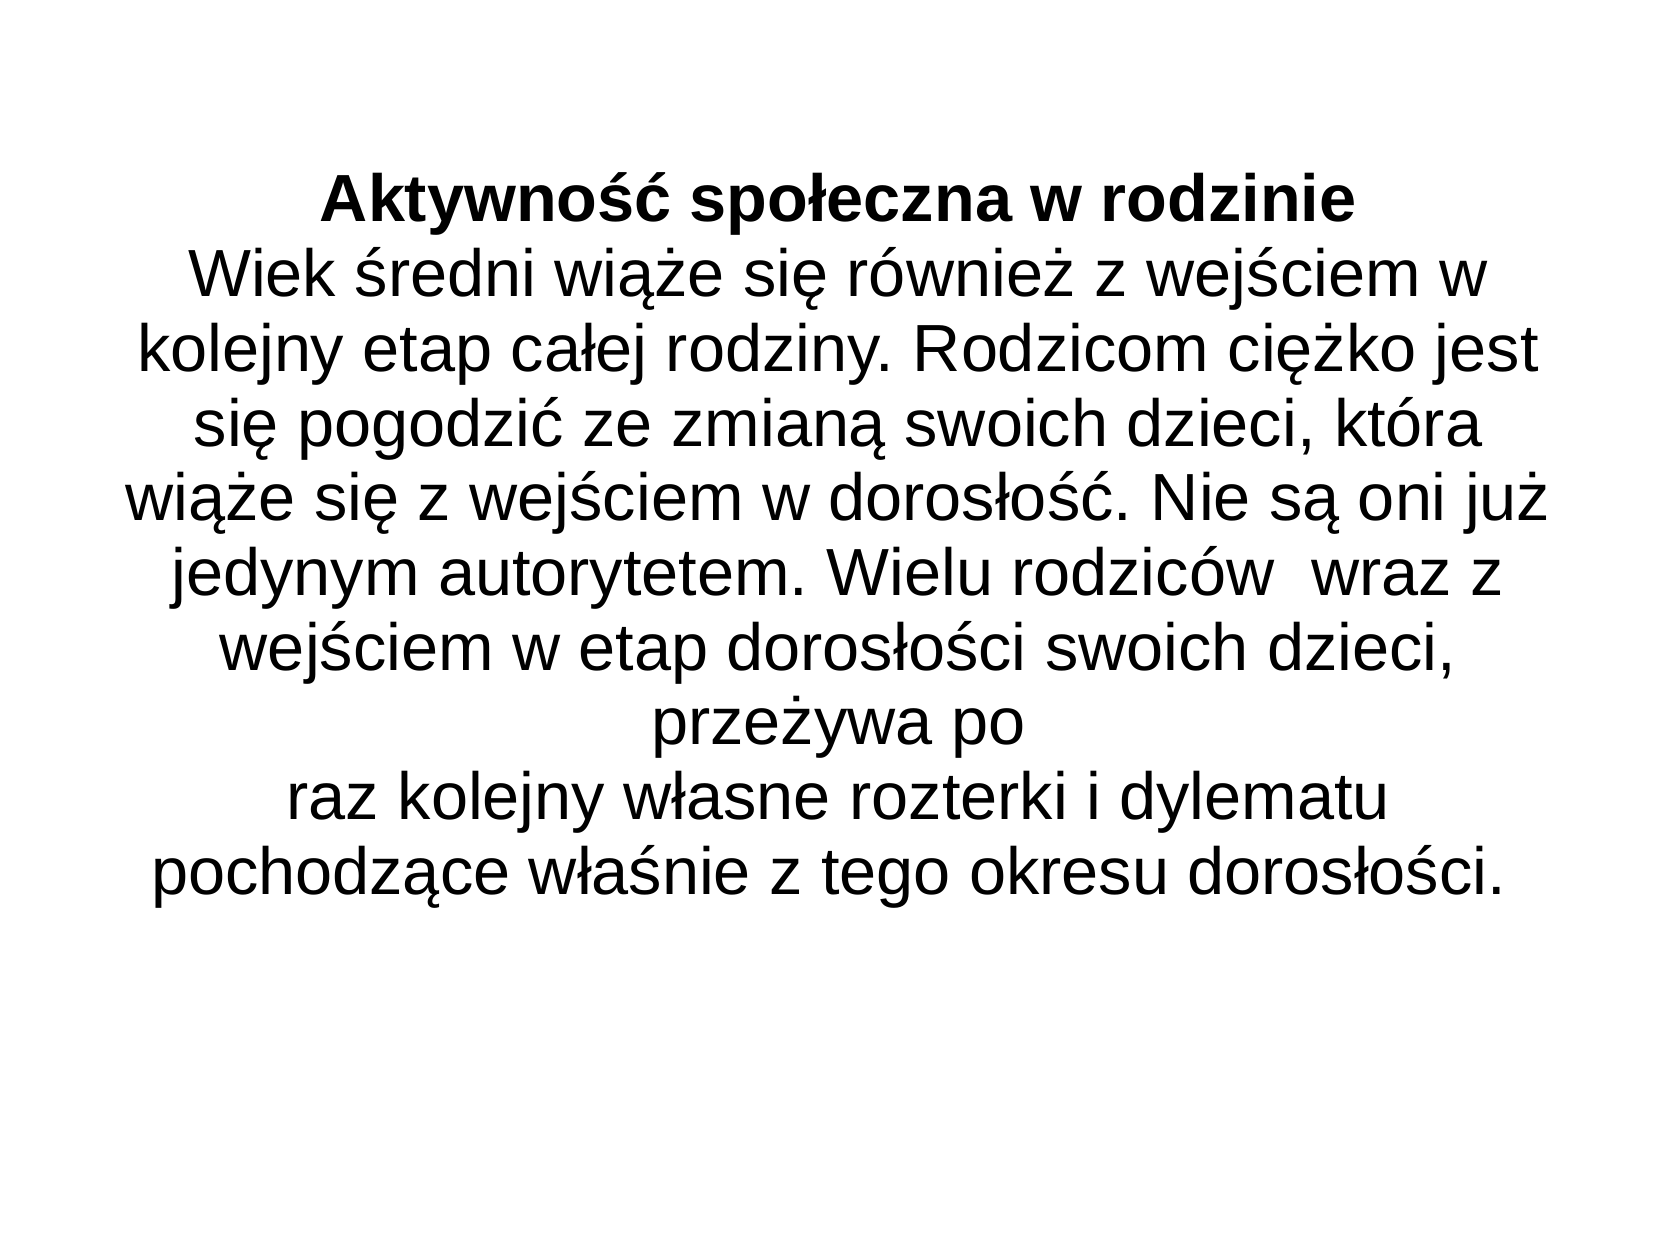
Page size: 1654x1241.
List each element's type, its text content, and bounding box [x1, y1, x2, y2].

subtitle Aktywność społeczna w rodzinie Wiek średni wiąże się również z wejściem w kolejny etap całej rodziny. Rodzicom ciężko jest się pogodzić ze zmianą swoich dzieci, która wiąże się z wejściem w dorosłość. Nie są oni już jedynym autorytetem. Wielu rodziców wraz z wejściem w etap dorosłości swoich dzieci, przeżywa po raz kolejny własne rozterki i dylematu pochodzące właśnie z tego okresu dorosłości. [118, 0, 1560, 1225]
